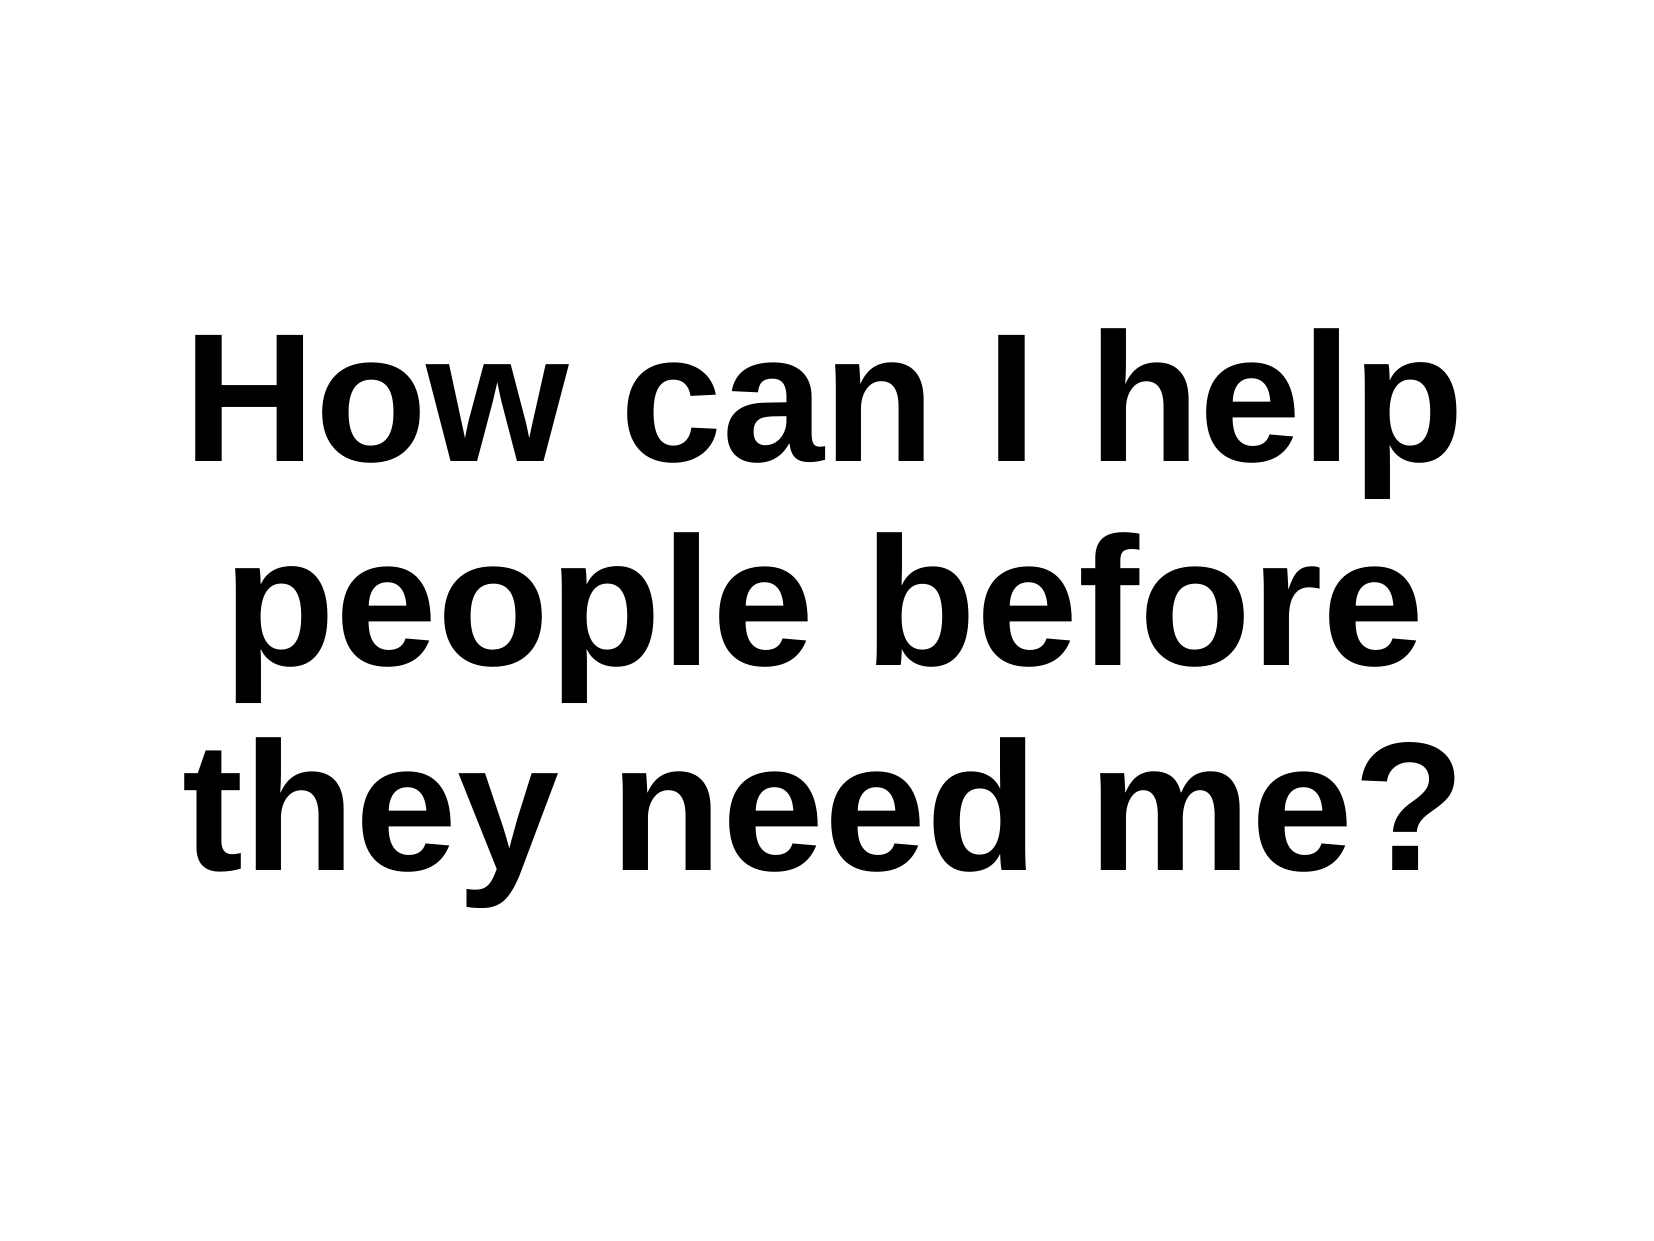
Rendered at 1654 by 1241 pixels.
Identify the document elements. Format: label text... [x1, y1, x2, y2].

subtitle How can I help people before they need me? [15, 49, 1636, 1156]
